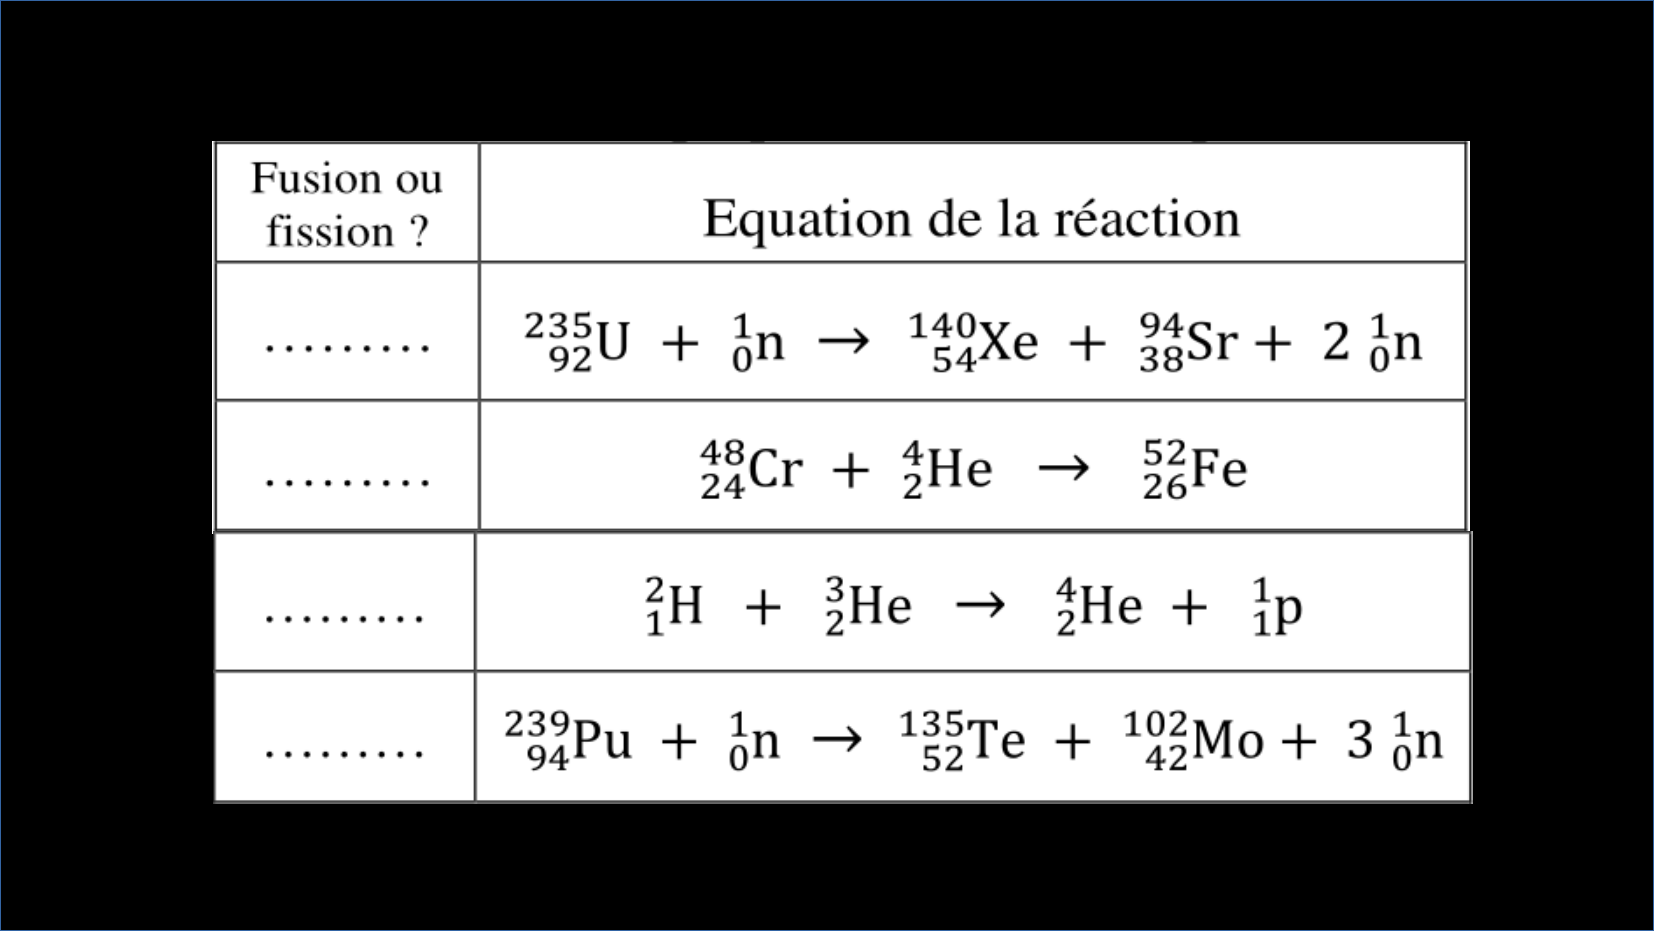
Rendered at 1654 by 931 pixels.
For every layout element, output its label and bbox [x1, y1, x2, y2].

picture [212, 141, 1473, 804]
text_box [0, 0, 1654, 931]
